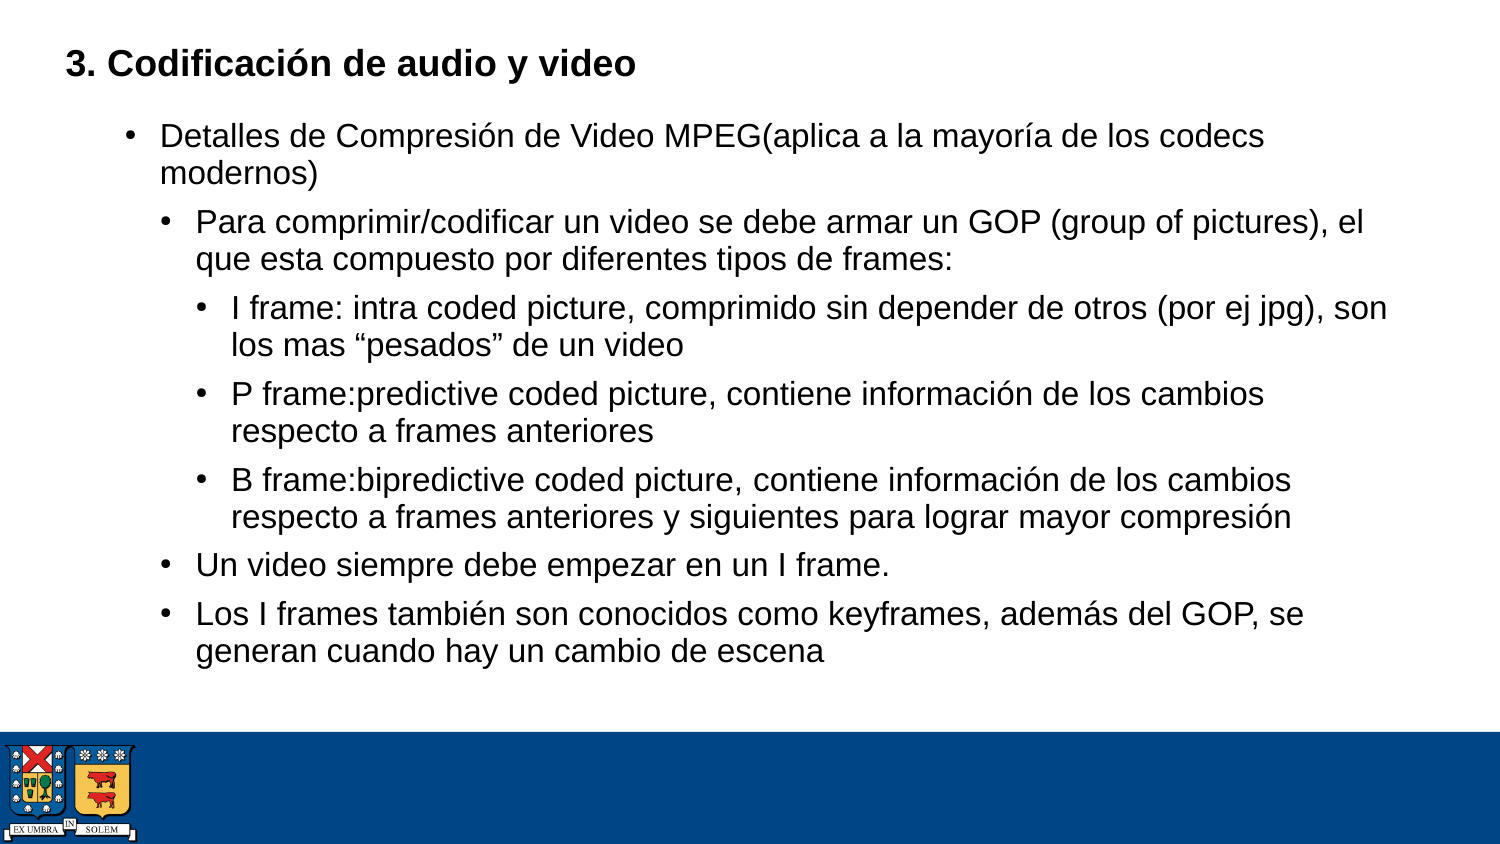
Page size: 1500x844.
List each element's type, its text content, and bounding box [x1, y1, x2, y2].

text_box 3. Codificación de audio y video Detalles de Compresión de Video MPEG(aplica a la mayoría de los codecs modernos) Para comprimir/codificar un video se debe armar un GOP (group of pictures), el que esta compuesto por diferentes tipos de frames: I frame: intra coded picture, comprimido sin depender de otros (por ej jpg), son los mas “pesados” de un video P frame:predictive coded picture, contiene información de los cambios respecto a frames anteriores B frame:bipredictive coded picture, contiene información de los cambios respecto a frames anteriores y siguientes para lograr mayor compresión Un video siempre debe empezar en un I frame. Los I frames también son conocidos como keyframes, además del GOP, se generan cuando hay un cambio de escena [50, 35, 1418, 766]
picture [2, 732, 139, 844]
